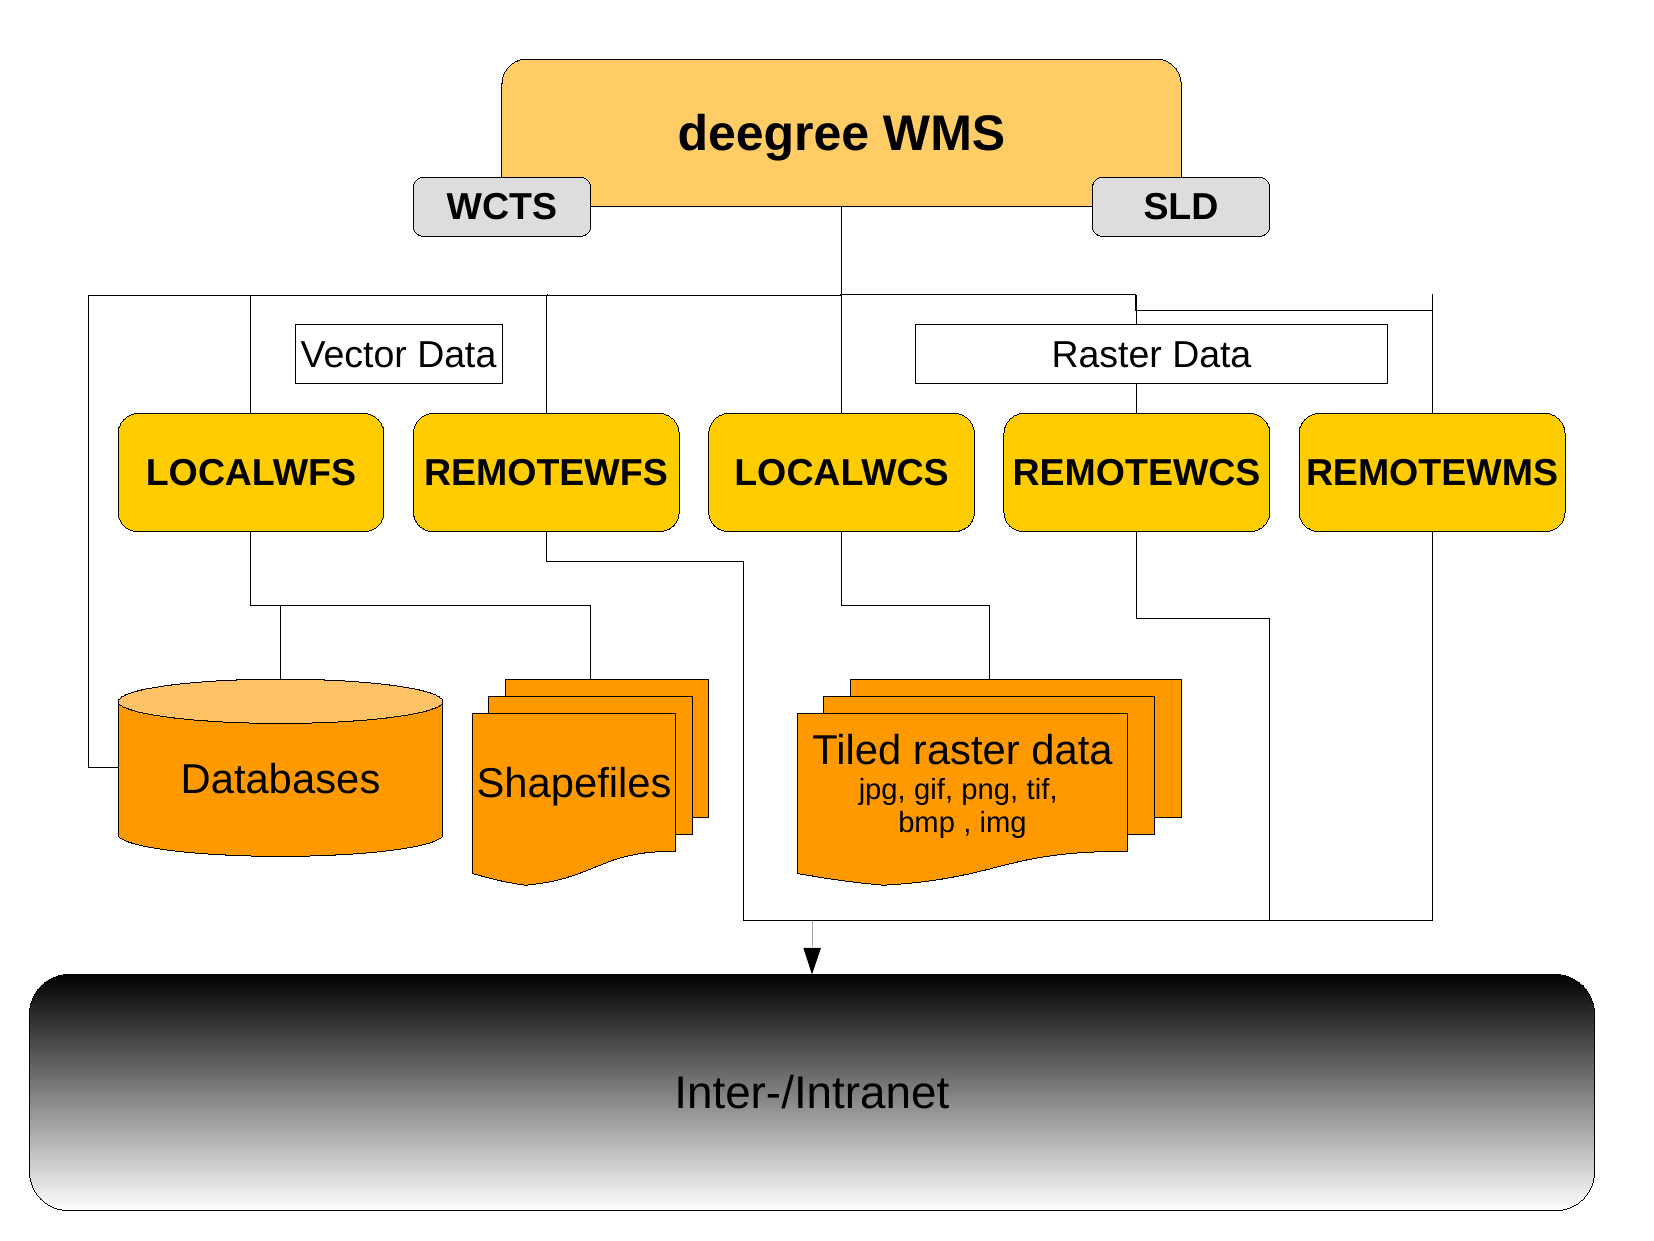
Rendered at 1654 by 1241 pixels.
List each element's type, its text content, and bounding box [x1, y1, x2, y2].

text_box REMOTEWFS [413, 413, 680, 532]
text_box deegree WMS [501, 59, 1182, 207]
text_box LOCALWFS [118, 413, 384, 532]
text_box Tiled raster data jpg, gif, png, tif, bmp , img [797, 679, 1182, 886]
text_box REMOTEWCS [1003, 413, 1270, 532]
text_box Shapefiles [472, 679, 709, 886]
text_box LOCALWCS [708, 413, 975, 532]
text_box Inter-/Intranet [29, 974, 1595, 1211]
text_box Databases [118, 704, 443, 857]
text_box Raster Data [915, 324, 1388, 384]
text_box Vector Data [295, 324, 503, 384]
text_box WCTS [413, 177, 591, 237]
text_box SLD [1092, 177, 1270, 237]
text_box REMOTEWMS [1299, 413, 1566, 532]
